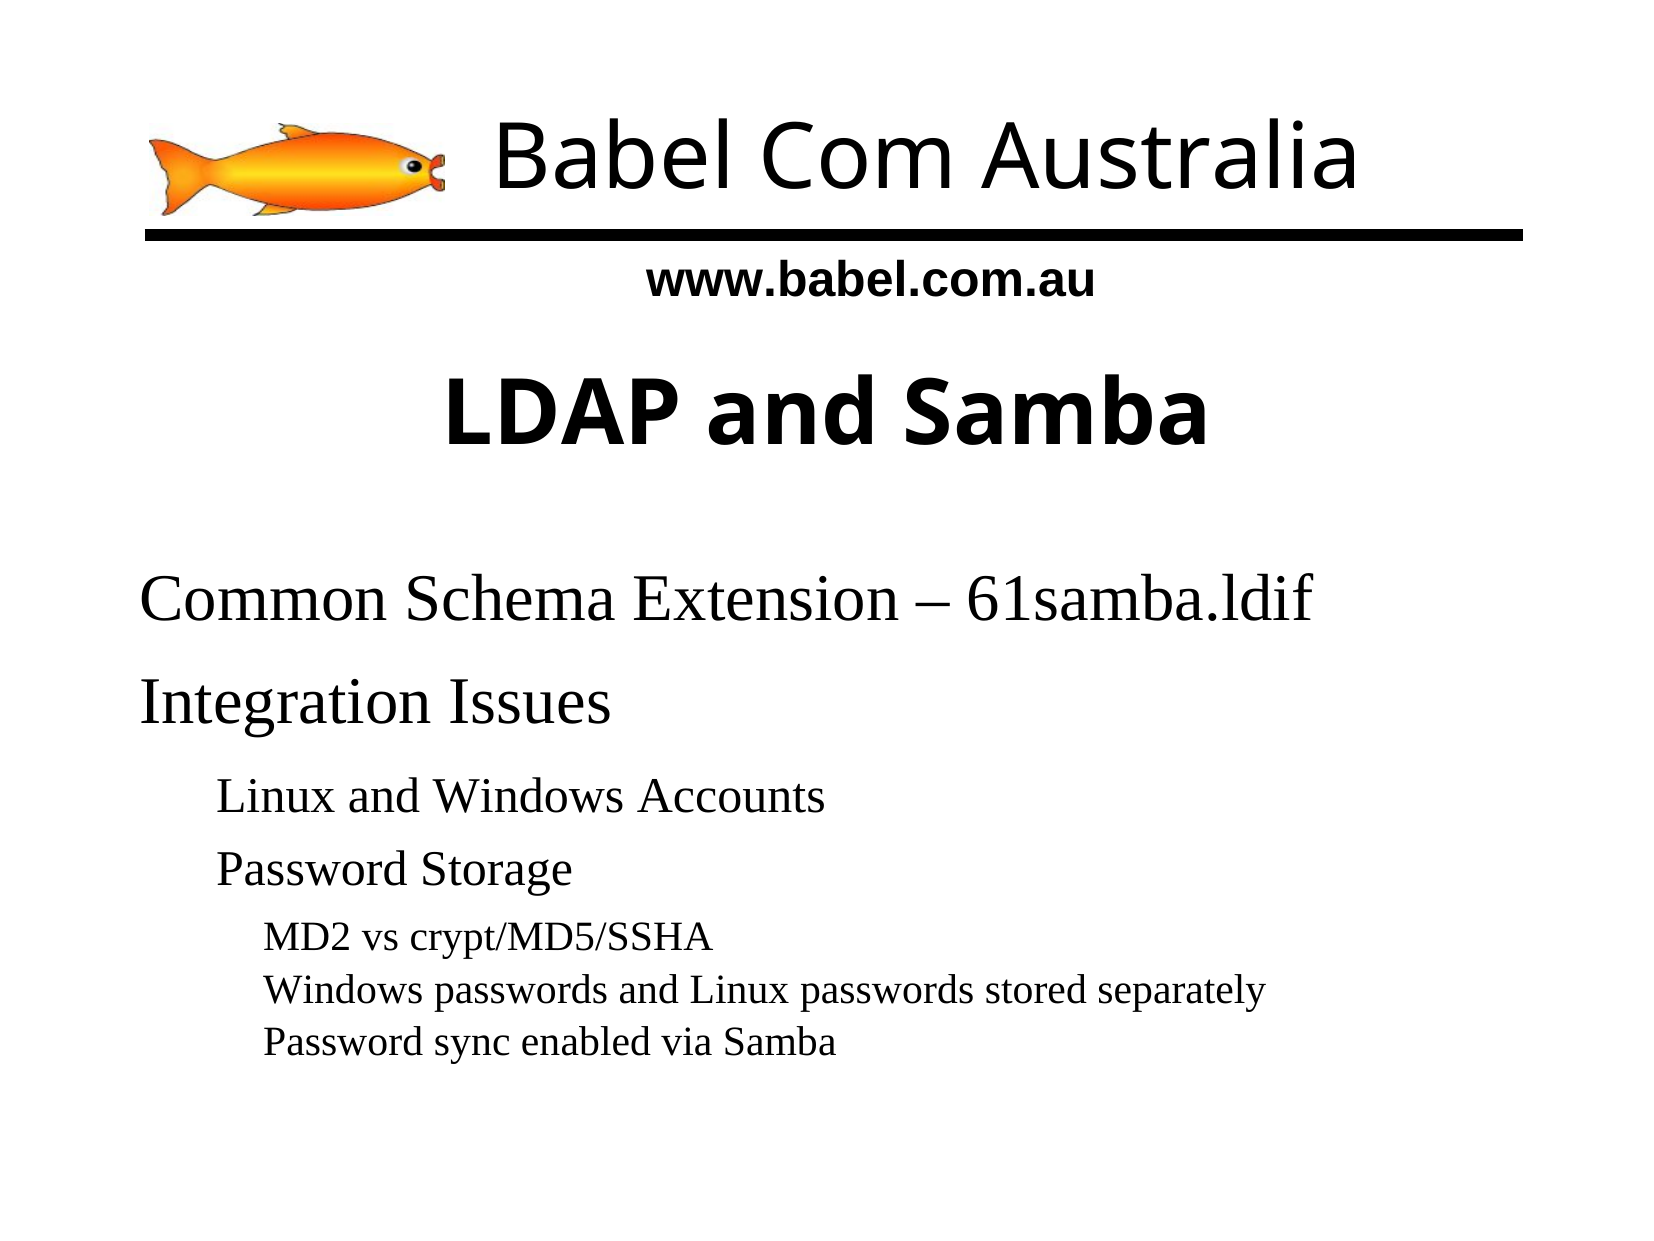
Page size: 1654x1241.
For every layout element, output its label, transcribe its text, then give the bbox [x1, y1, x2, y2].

picture [149, 123, 445, 216]
title LDAP and Samba [126, 322, 1528, 497]
list Common Schema Extension – 61samba.ldif Integration Issues Linux and Windows Accounts Password Storage MD2 vs crypt/MD5/SSHA Windows passwords and Linux passwords stored separately Password sync enabled via Samba [121, 560, 1534, 1127]
